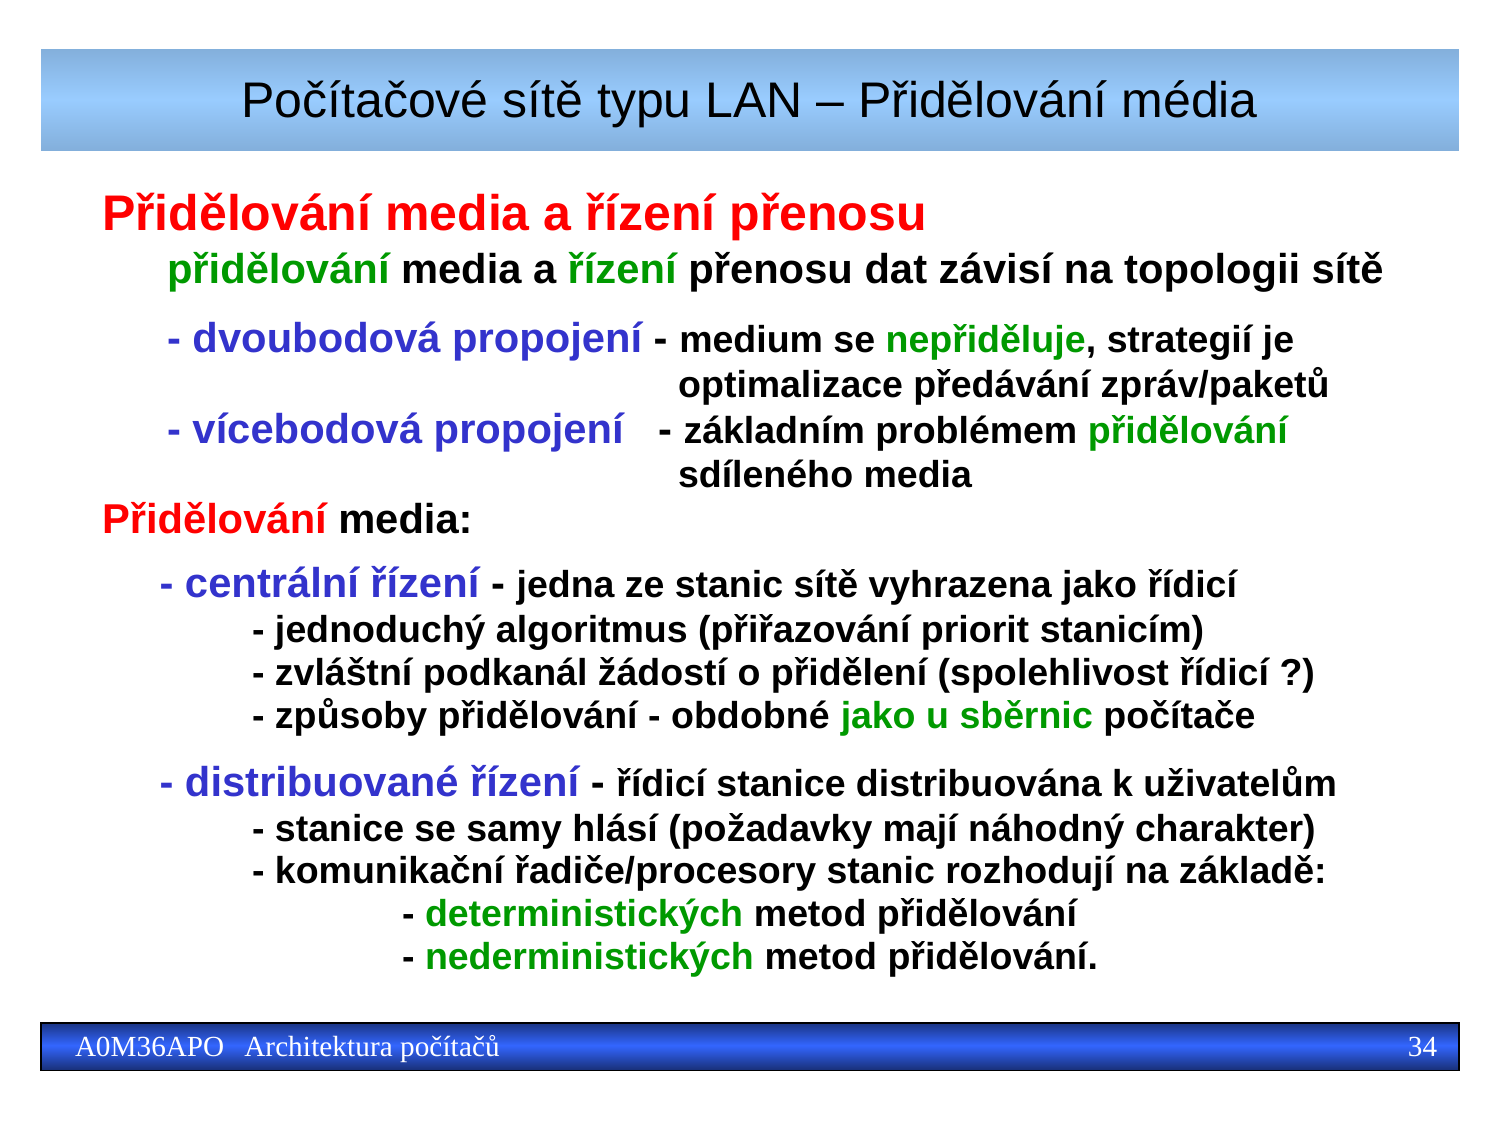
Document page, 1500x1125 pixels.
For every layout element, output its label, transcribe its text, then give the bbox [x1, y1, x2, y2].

text_box Přidělování media a řízení přenosu přidělování media a řízení přenosu dat závisí na topologii sítě - dvoubodová propojení - medium se nepřiděluje, strategií je optimalizace předávání zpráv/paketů - vícebodová propojení - základním problémem přidělování sdíleného media Přidělování media: - centrální řízení - jedna ze stanic sítě vyhrazena jako řídicí - jednoduchý algoritmus (přiřazování priorit stanicím) - zvláštní podkanál žádostí o přidělení (spolehlivost řídicí ?) - způsoby přidělování - obdobné jako u sběrnic počítače - distribuované řízení - řídicí stanice distribuována k uživatelům - stanice se samy hlásí (požadavky mají náhodný charakter) - komunikační řadiče/procesory stanic rozhodují na základě: - deterministických metod přidělování - nederministických metod přidělování. [87, 187, 1400, 1013]
title Počítačové sítě typu LAN – Přidělování média [41, 49, 1459, 151]
